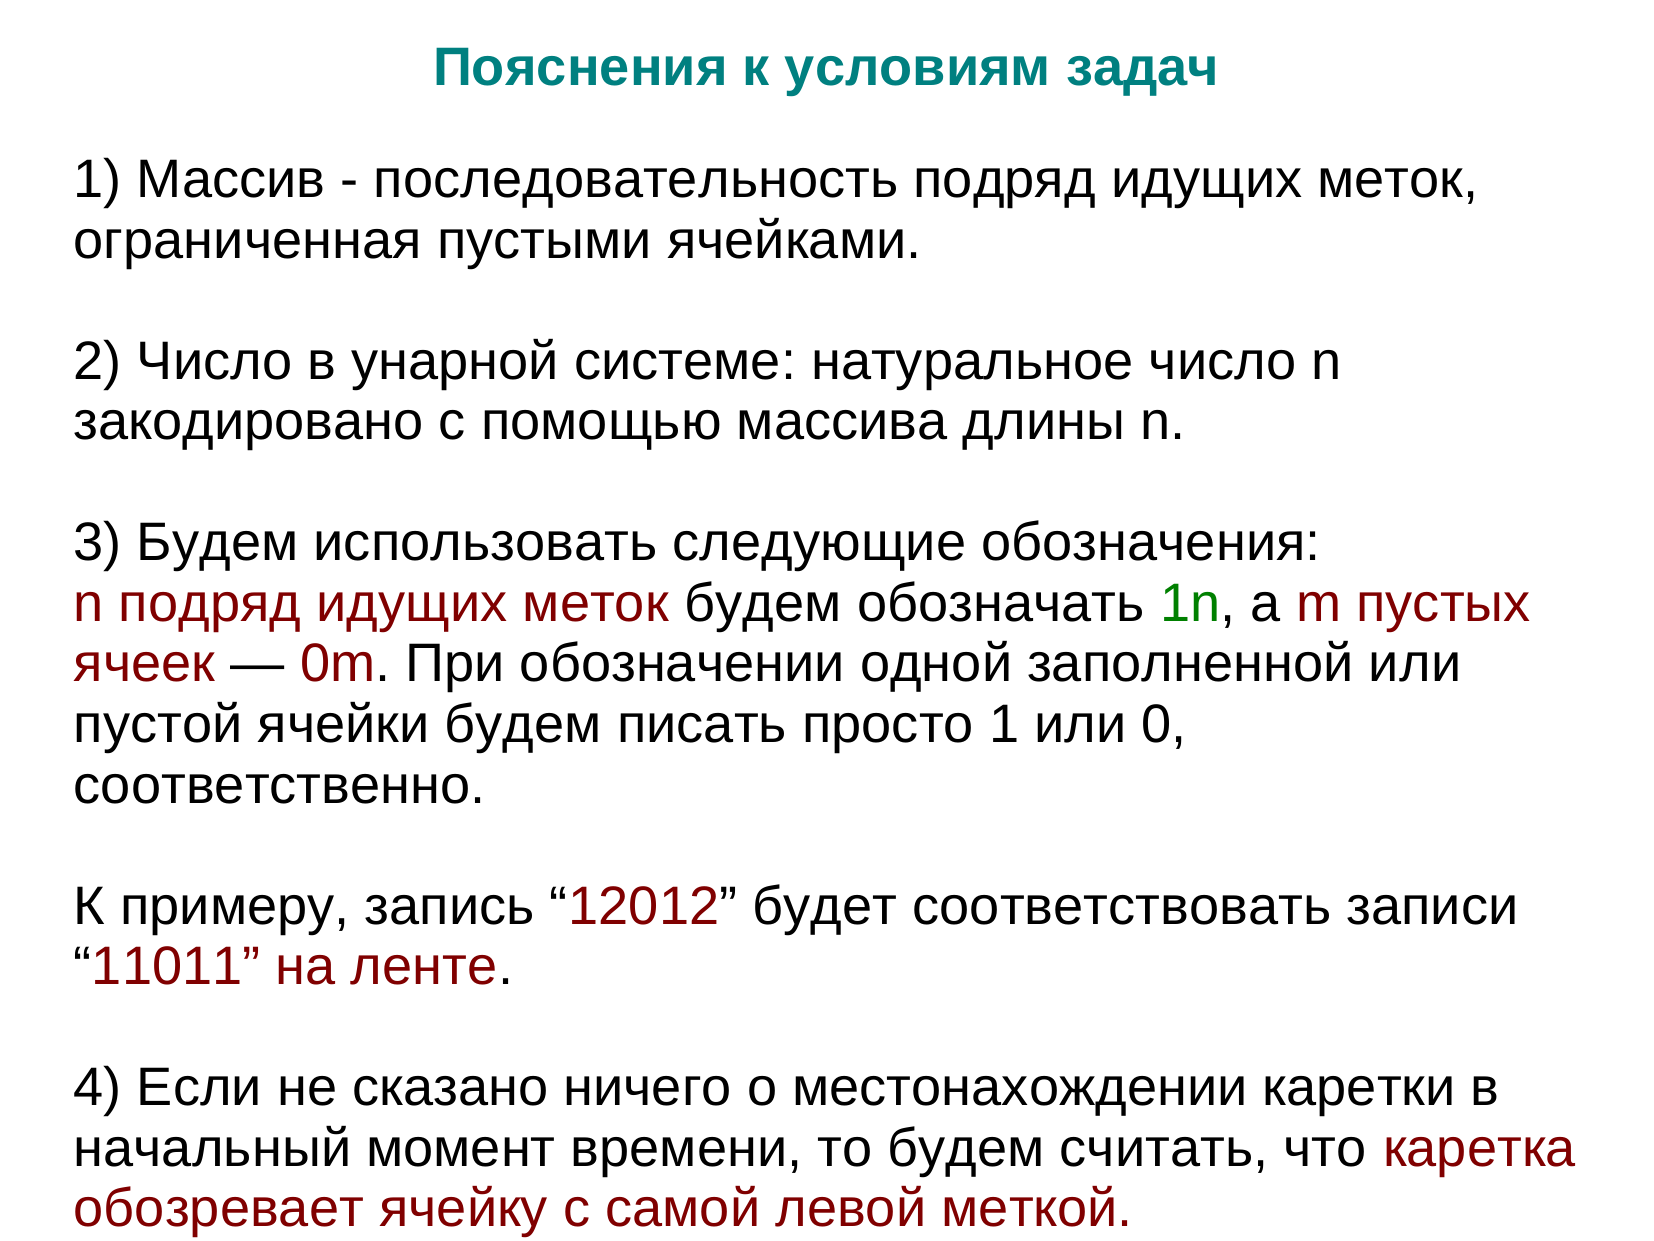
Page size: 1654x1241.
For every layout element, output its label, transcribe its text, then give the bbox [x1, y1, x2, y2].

text_box Пояснения к условиям задач 1) Массив - последовательность подряд идущих меток, ограниченная пустыми ячейками. 2) Число в унарной системе: натуральное число n закодировано с помощью массива длины n. 3) Будем использовать следующие обозначения: n подряд идущих меток будем обозначать 1n, а m пустых ячеек — 0m. При обозначении одной заполненной или пустой ячейки будем писать просто 1 или 0, соответственно. К примеру, запись “12012” будет соответствовать записи “11011” на ленте. 4) Если не сказано ничего о местонахождении каретки в начальный момент времени, то будем считать, что каретка обозревает ячейку с самой левой меткой. [59, 29, 1595, 1241]
